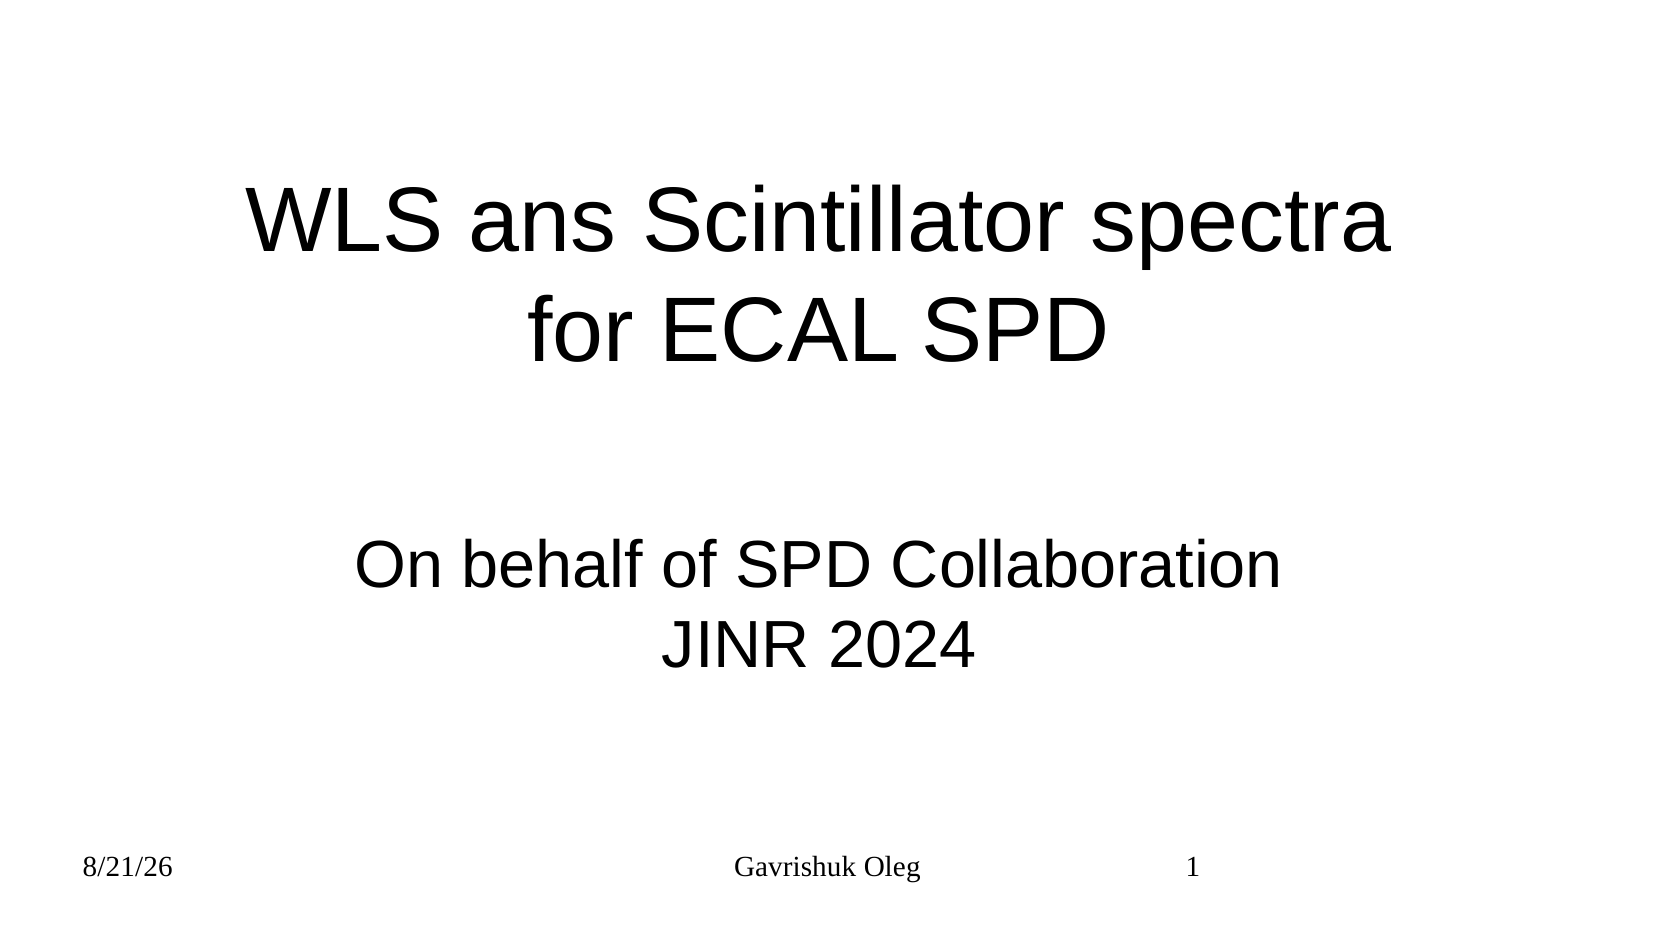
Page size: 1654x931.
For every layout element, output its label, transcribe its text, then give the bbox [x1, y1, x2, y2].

text_box On behalf of SPD Collaboration JINR 2024 [75, 520, 1564, 671]
text_box 11/25/2024 [82, 847, 468, 912]
text_box [1185, 847, 1571, 912]
text_box Gavrishuk Oleg [565, 847, 1090, 912]
title WLS ans Scintillator spectra for ECAL SPD [75, 134, 1564, 406]
